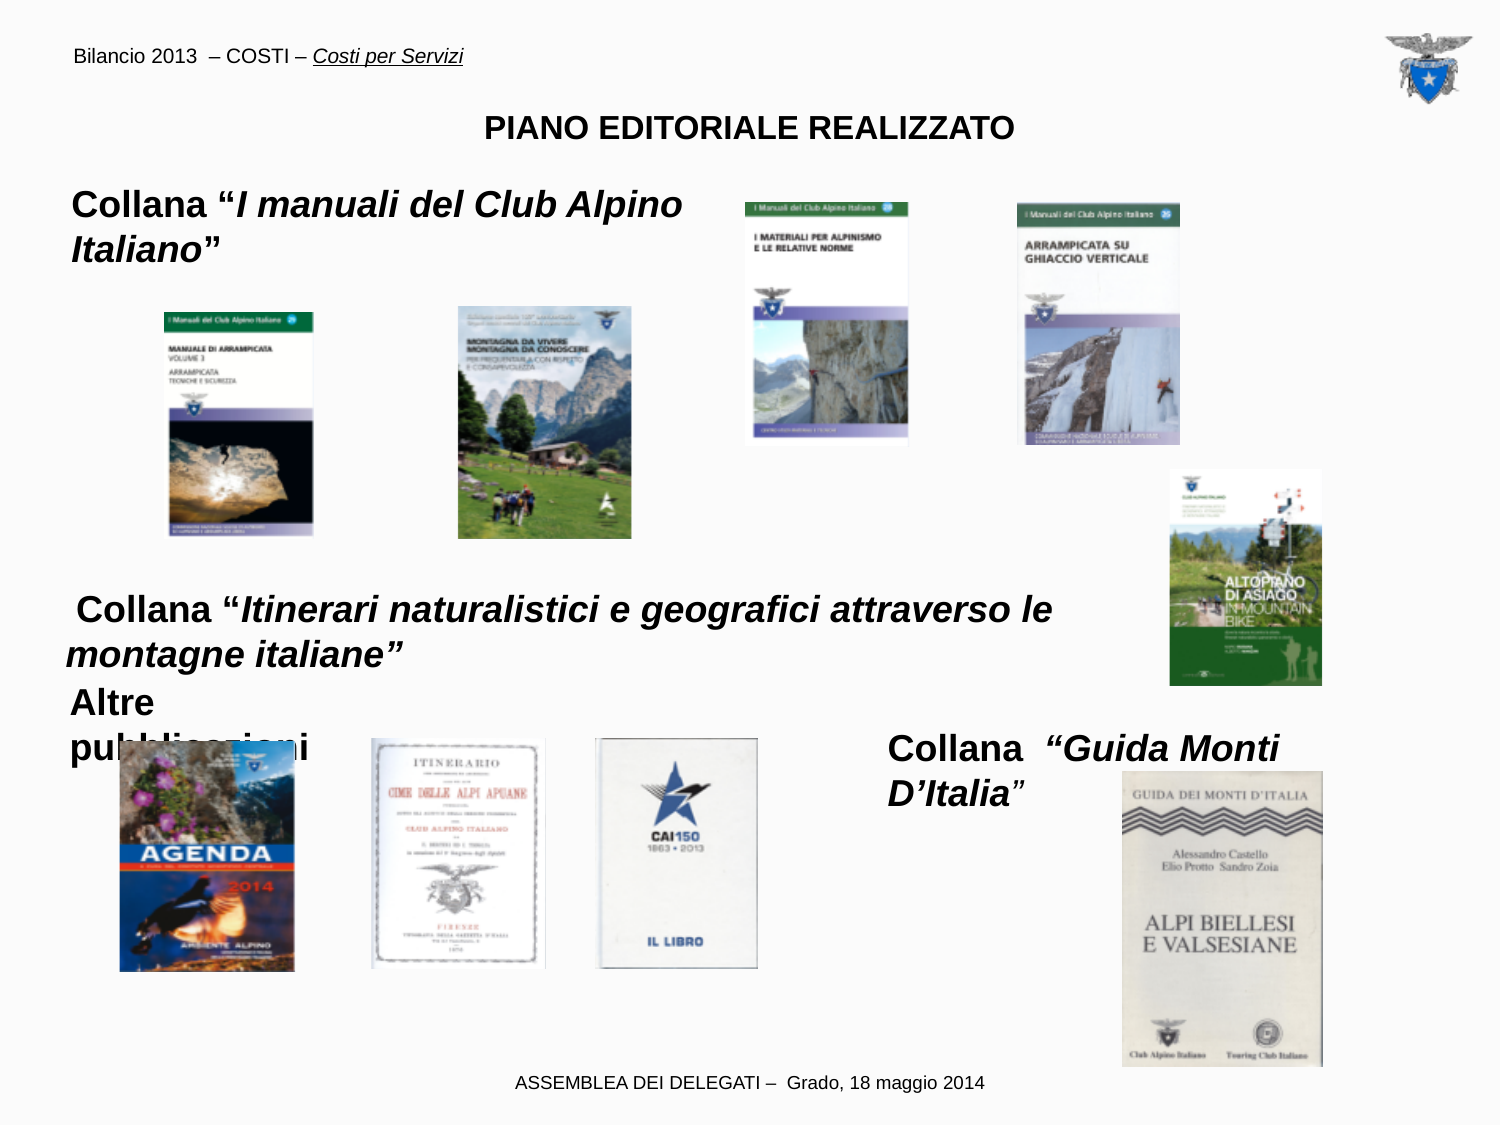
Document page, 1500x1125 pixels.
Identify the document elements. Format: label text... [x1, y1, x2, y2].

text_box Collana “Guida Monti D’Italia” [872, 715, 1393, 822]
picture [1382, 29, 1477, 112]
picture [745, 202, 910, 447]
text_box PIANO EDITORIALE REALIZZATO [259, 105, 1241, 147]
picture [595, 738, 758, 969]
text_box Collana “Itinerari naturalistici e geografici attraverso le montagne italiane” [50, 577, 1140, 684]
picture [119, 741, 296, 972]
text_box Bilancio 2013 – COSTI – Costi per Servizi [58, 35, 504, 76]
text_box Collana “I manuali del Club Alpino Italiano” [56, 172, 727, 279]
picture [1017, 202, 1180, 445]
text_box Altre pubblicazioni [54, 684, 351, 776]
picture [1122, 771, 1323, 1067]
picture [371, 738, 546, 969]
picture [164, 312, 314, 539]
picture [1169, 469, 1323, 686]
picture [457, 306, 632, 539]
text_box ASSEMBLEA DEI DELEGATI – Grado, 18 maggio 2014 [262, 1062, 1238, 1101]
